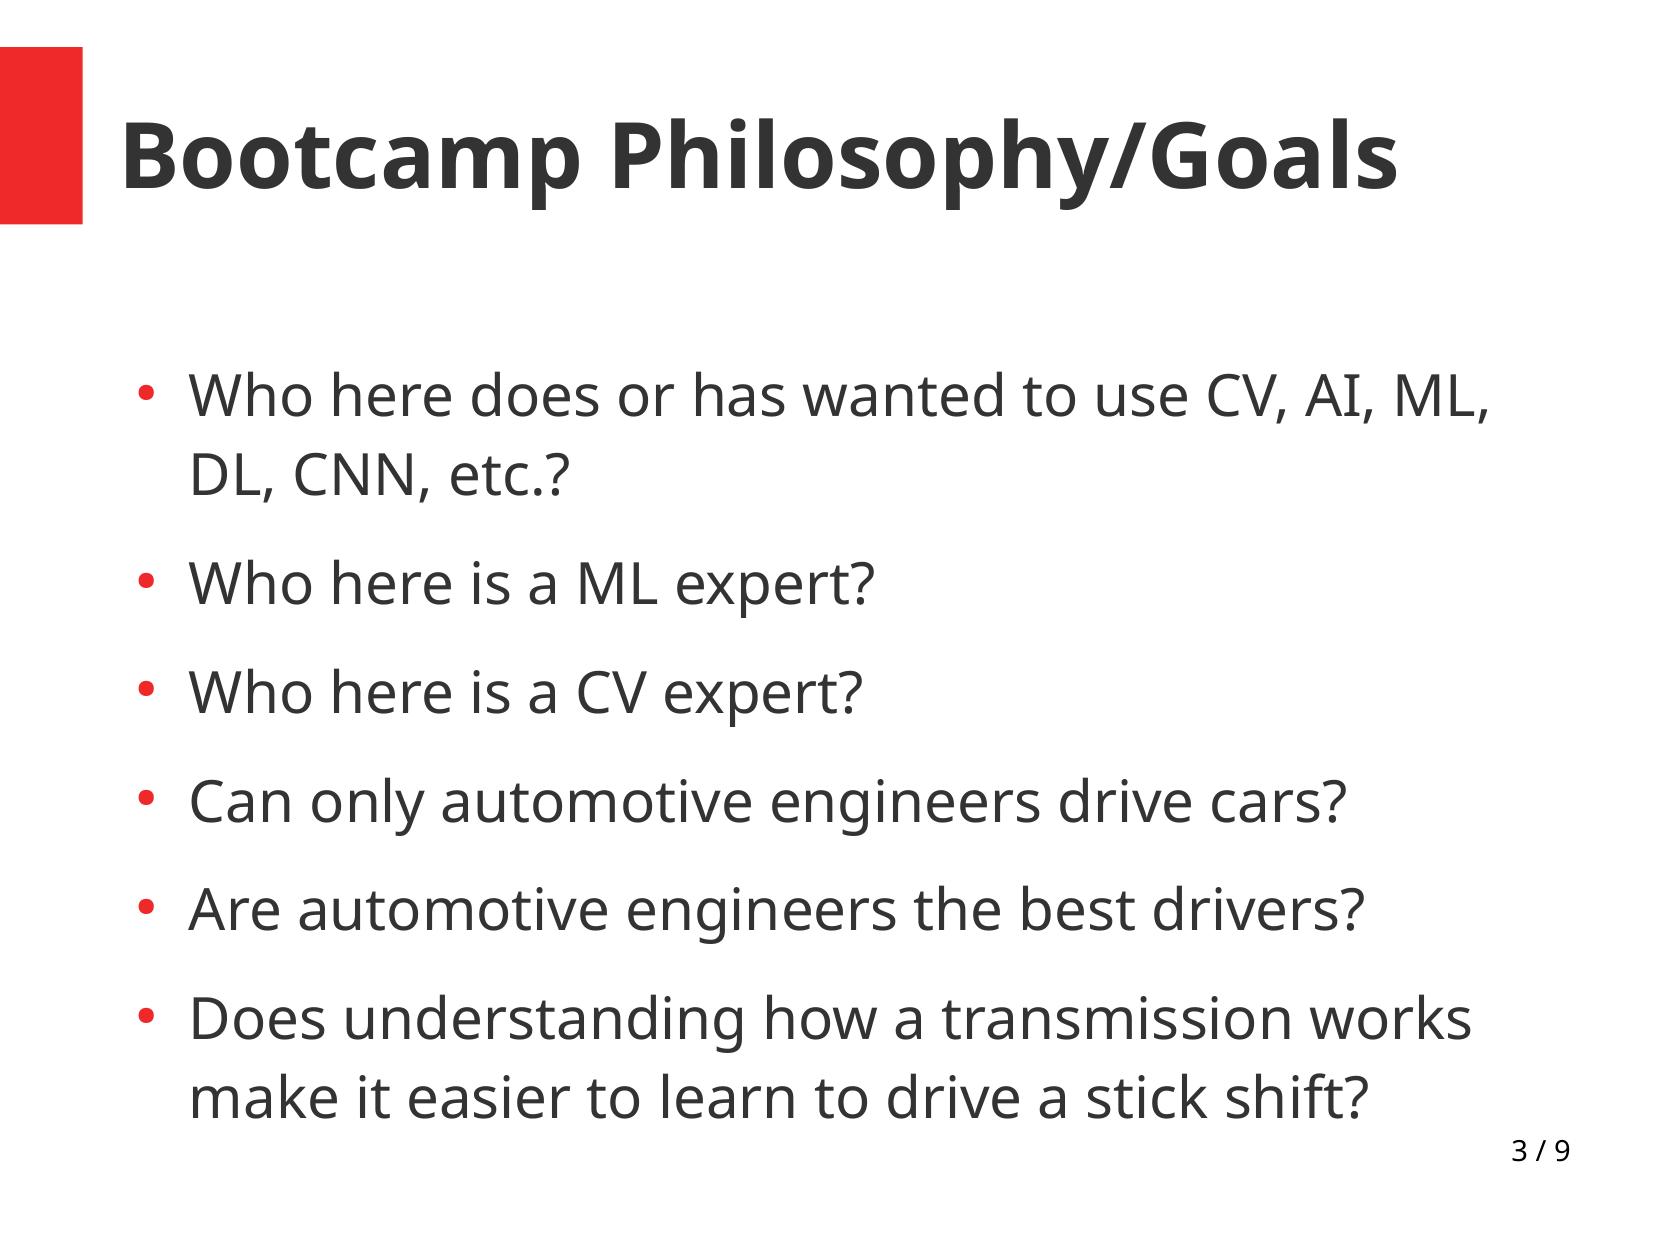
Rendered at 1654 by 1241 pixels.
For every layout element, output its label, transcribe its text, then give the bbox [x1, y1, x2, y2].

title Bootcamp Philosophy/Goals [118, 49, 1571, 257]
list Who here does or has wanted to use CV, AI, ML, DL, CNN, etc.? Who here is a ML expert? Who here is a CV expert? Can only automotive engineers drive cars? Are automotive engineers the best drivers? Does understanding how a transmission works make it easier to learn to drive a stick shift? [118, 354, 1536, 1074]
